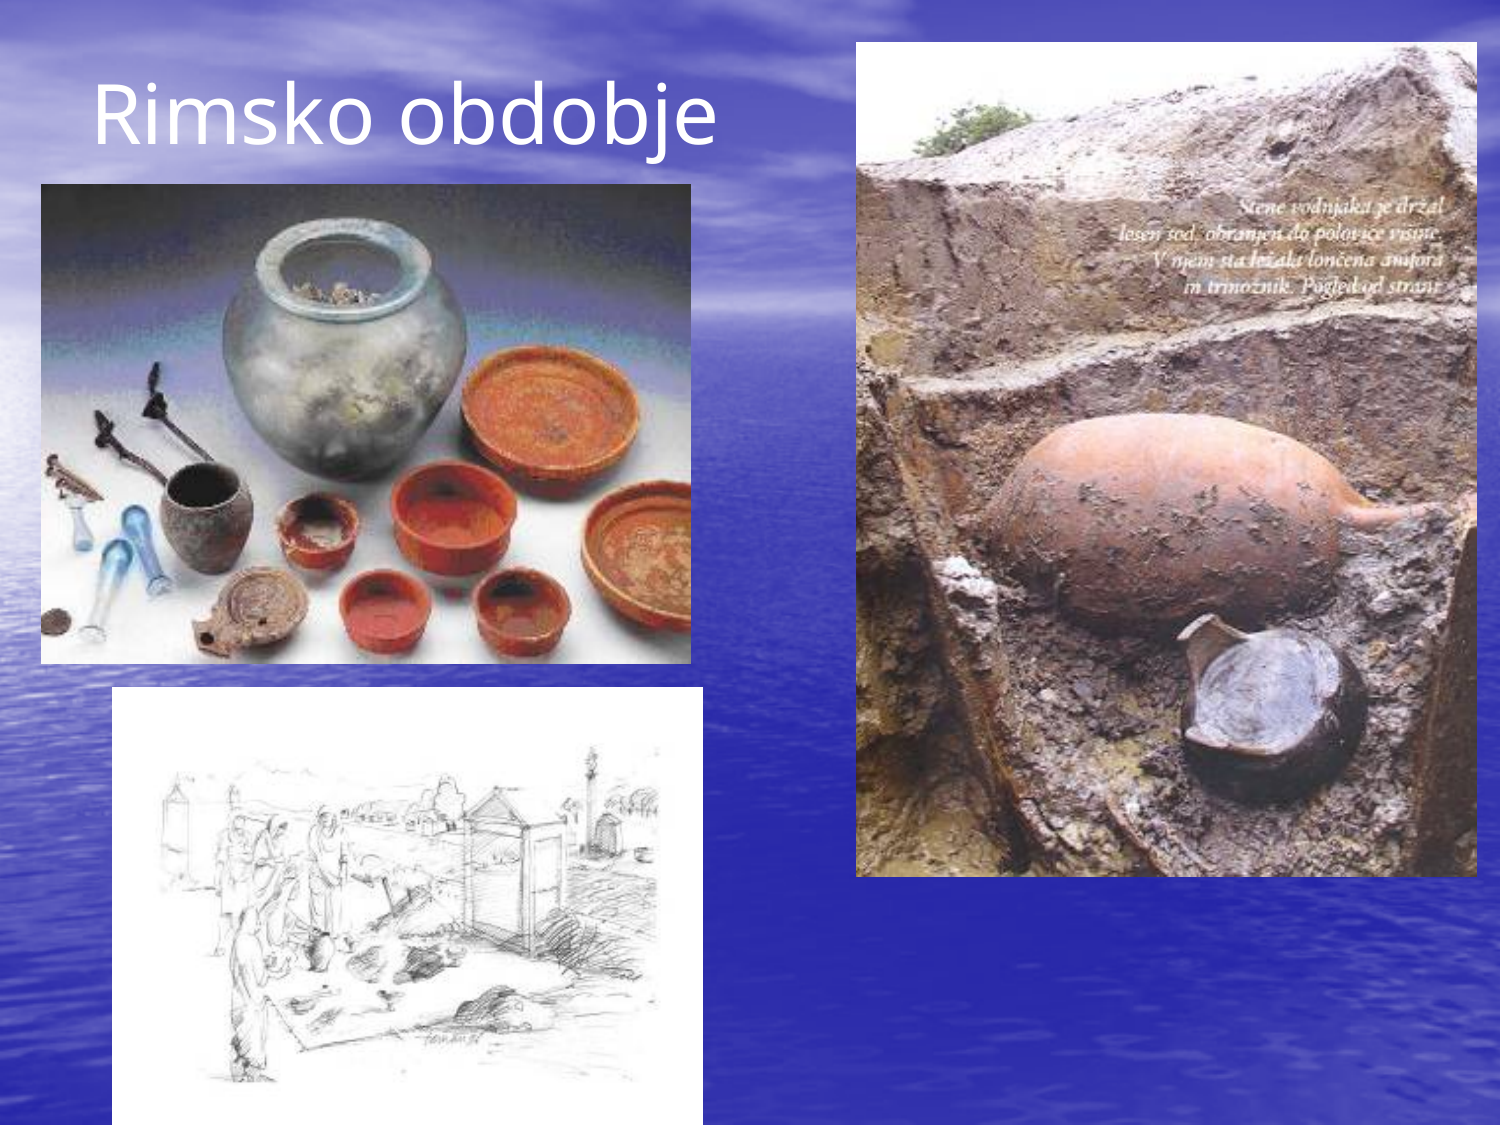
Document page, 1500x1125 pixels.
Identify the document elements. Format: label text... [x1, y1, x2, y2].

title Rimsko obdobje [75, 47, 856, 275]
picture [0, 0, 1500, 1125]
